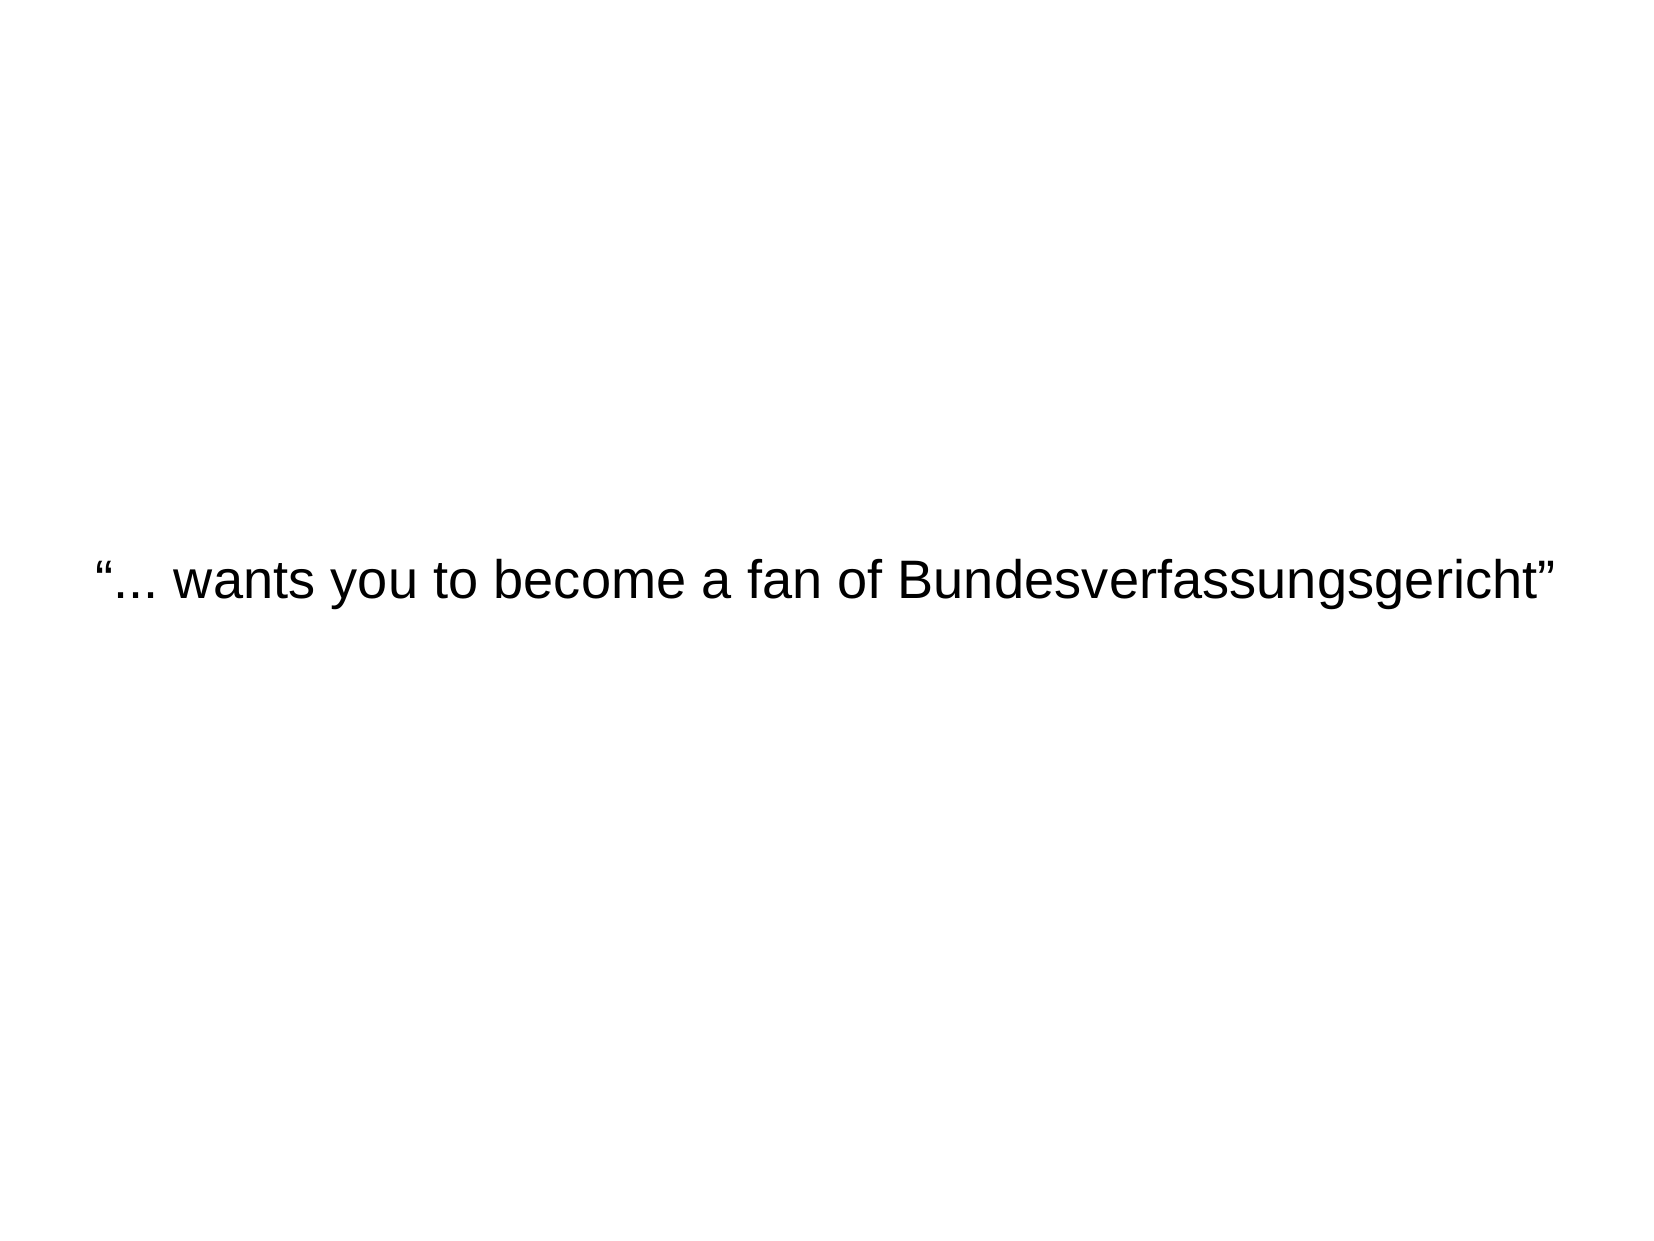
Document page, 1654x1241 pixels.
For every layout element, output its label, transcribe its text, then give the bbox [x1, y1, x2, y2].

text_box “... wants you to become a fan of Bundesverfassungsgericht” [82, 56, 1571, 1102]
